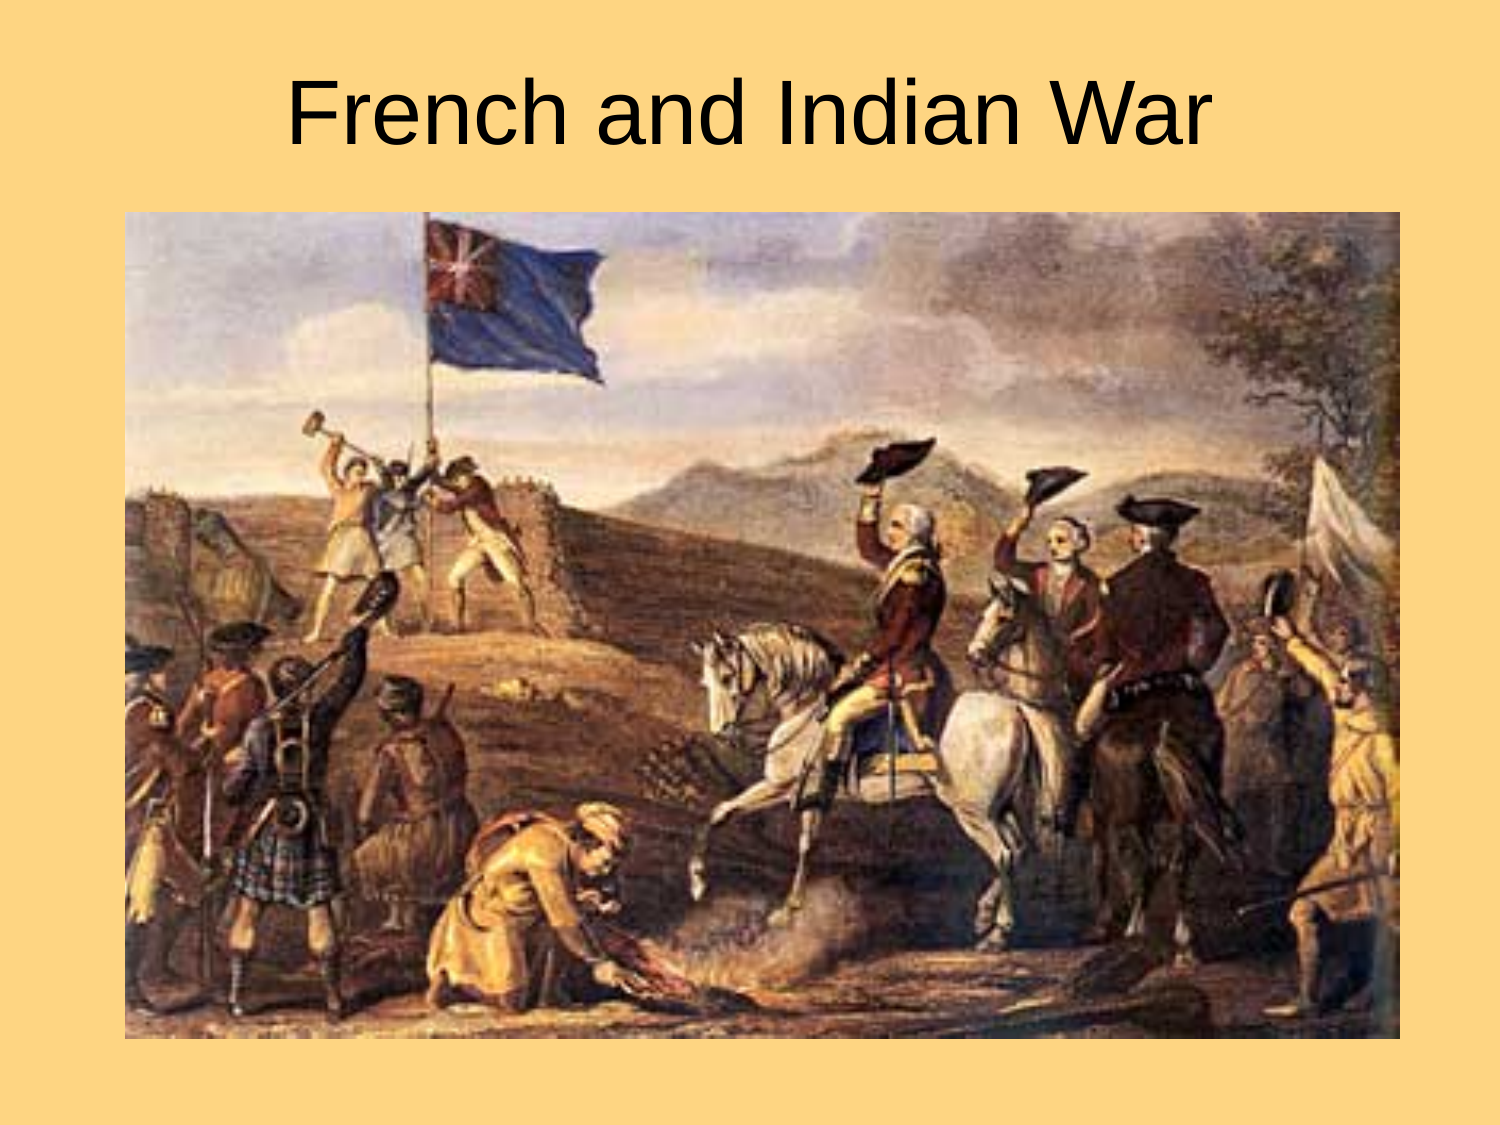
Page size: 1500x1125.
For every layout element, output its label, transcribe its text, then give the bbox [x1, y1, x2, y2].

picture [125, 212, 1400, 1039]
title French and Indian War [75, 45, 1425, 233]
